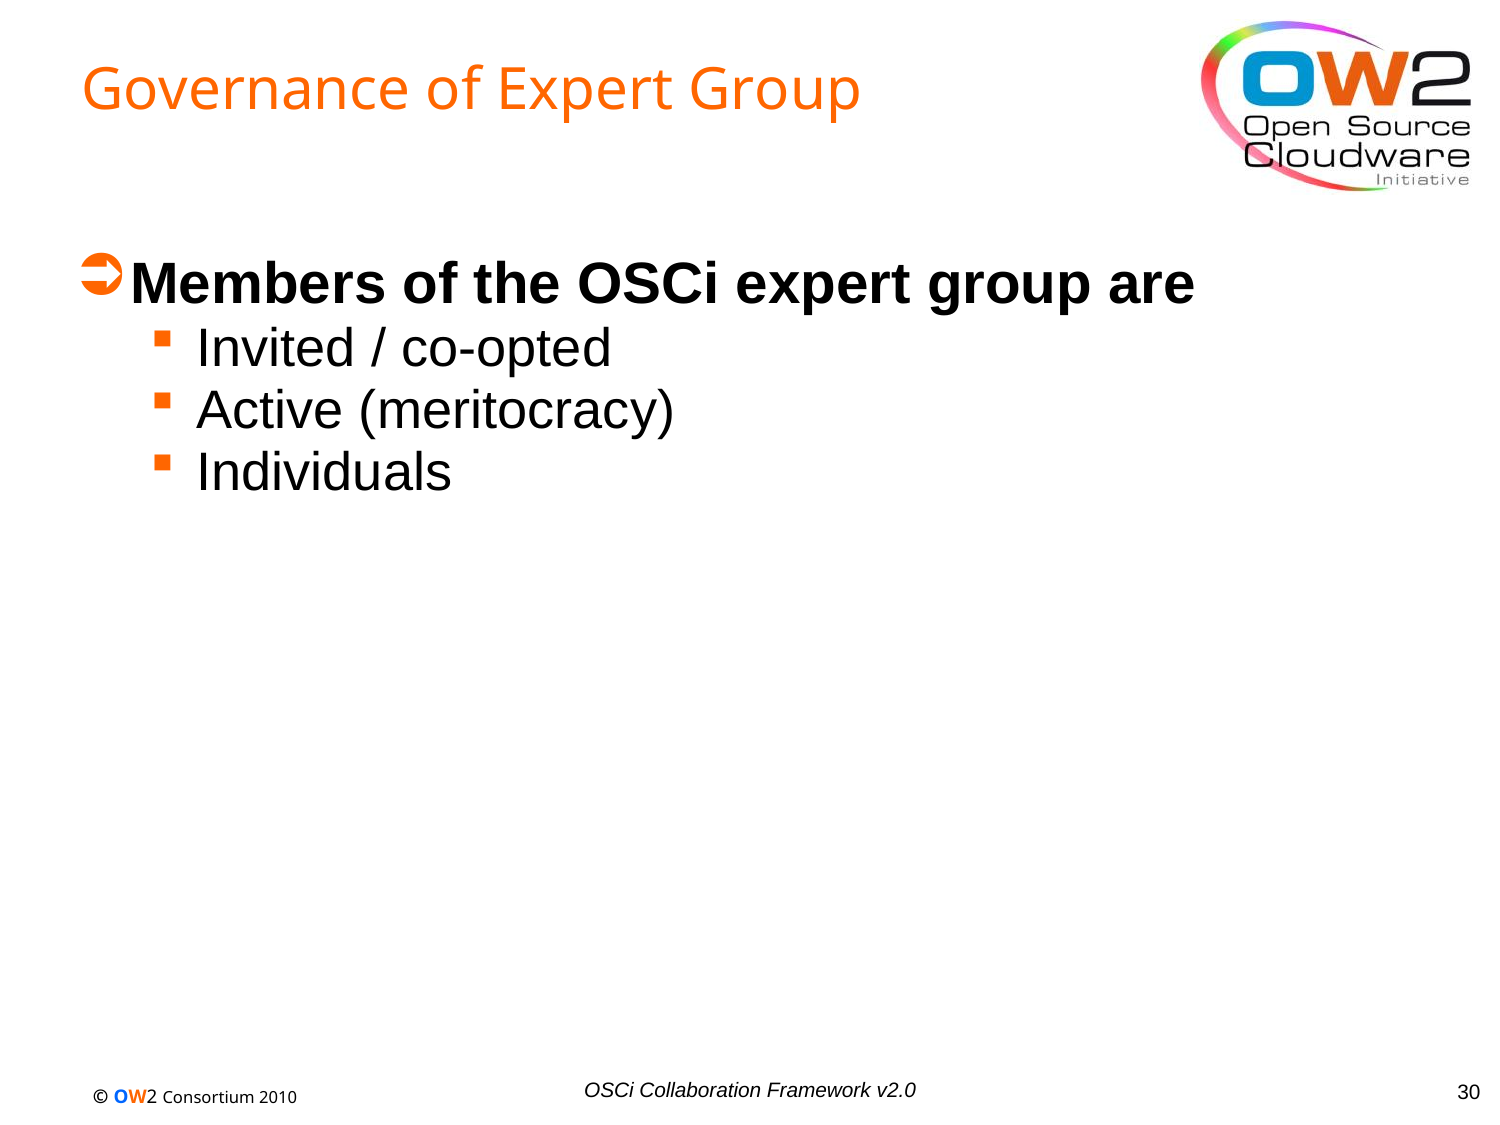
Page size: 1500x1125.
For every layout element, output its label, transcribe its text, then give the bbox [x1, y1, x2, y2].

title Governance of Expert Group [81, 43, 1182, 213]
picture [1199, 19, 1472, 195]
list Members of the OSCi expert group are Invited / co-opted Active (meritocracy) Individuals [74, 262, 1425, 1005]
